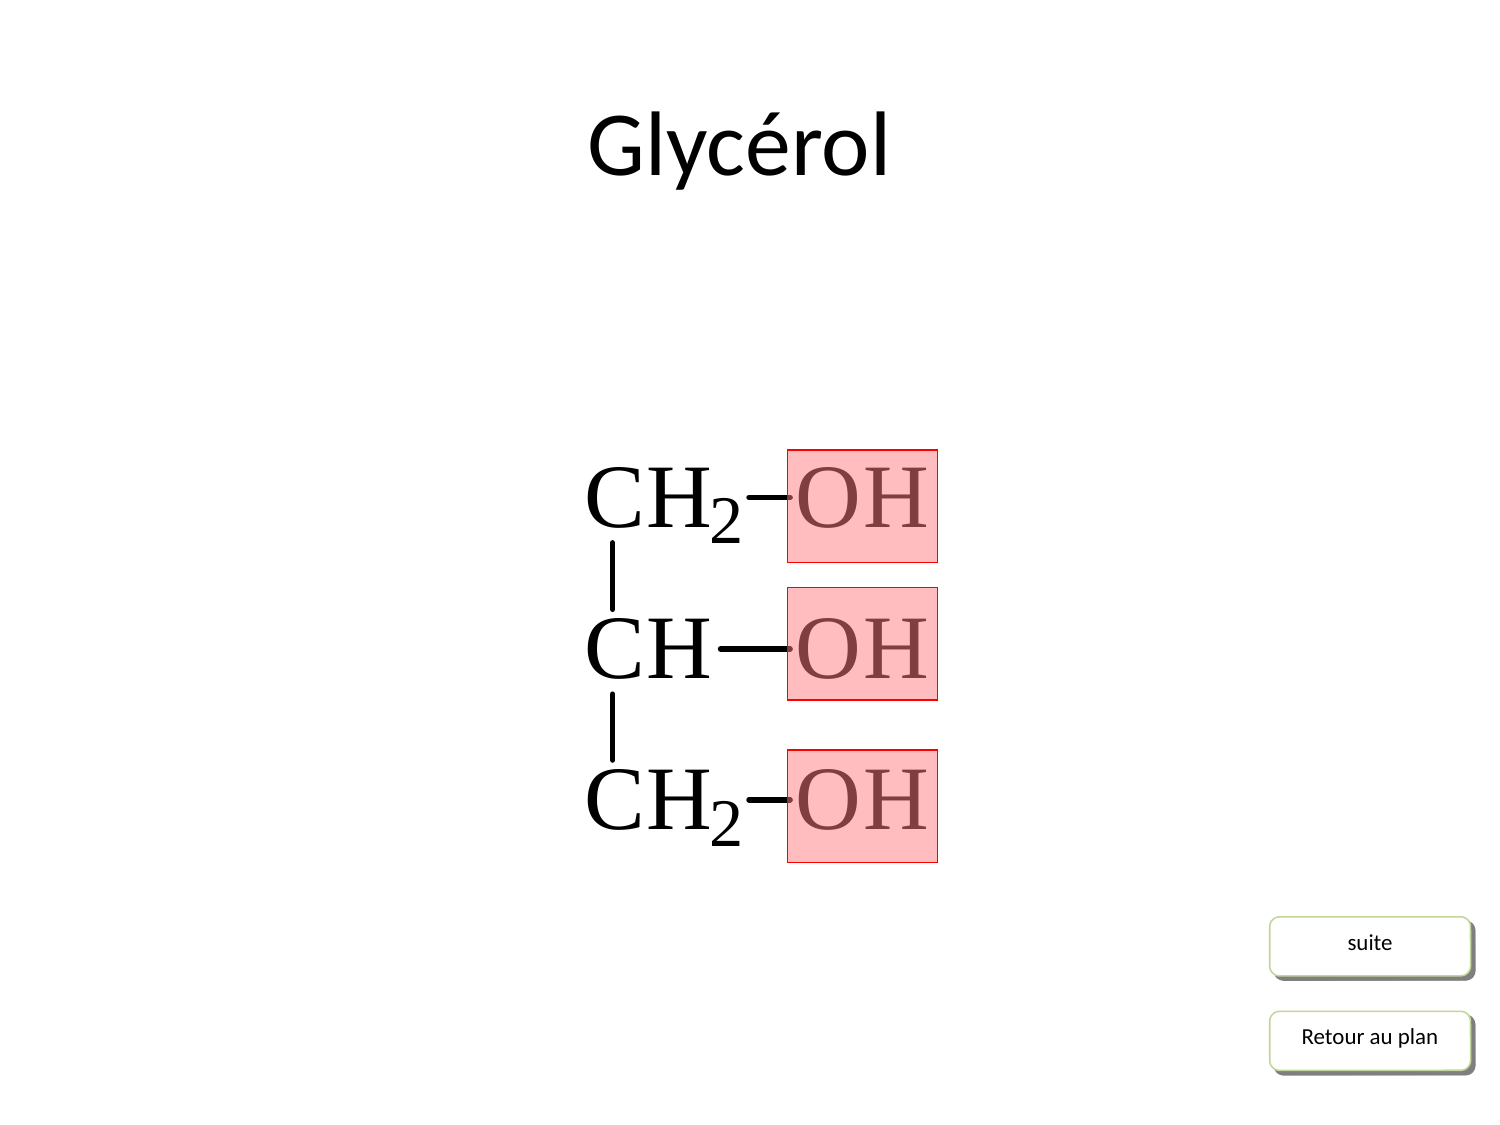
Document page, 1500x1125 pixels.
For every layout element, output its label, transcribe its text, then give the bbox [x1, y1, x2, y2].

picture [549, 412, 960, 901]
title Glycérol [75, 45, 1426, 233]
text_box Retour au plan [1269, 1011, 1471, 1071]
text_box [788, 750, 938, 863]
text_box suite [1269, 916, 1471, 976]
text_box [788, 587, 938, 700]
text_box [788, 450, 938, 563]
